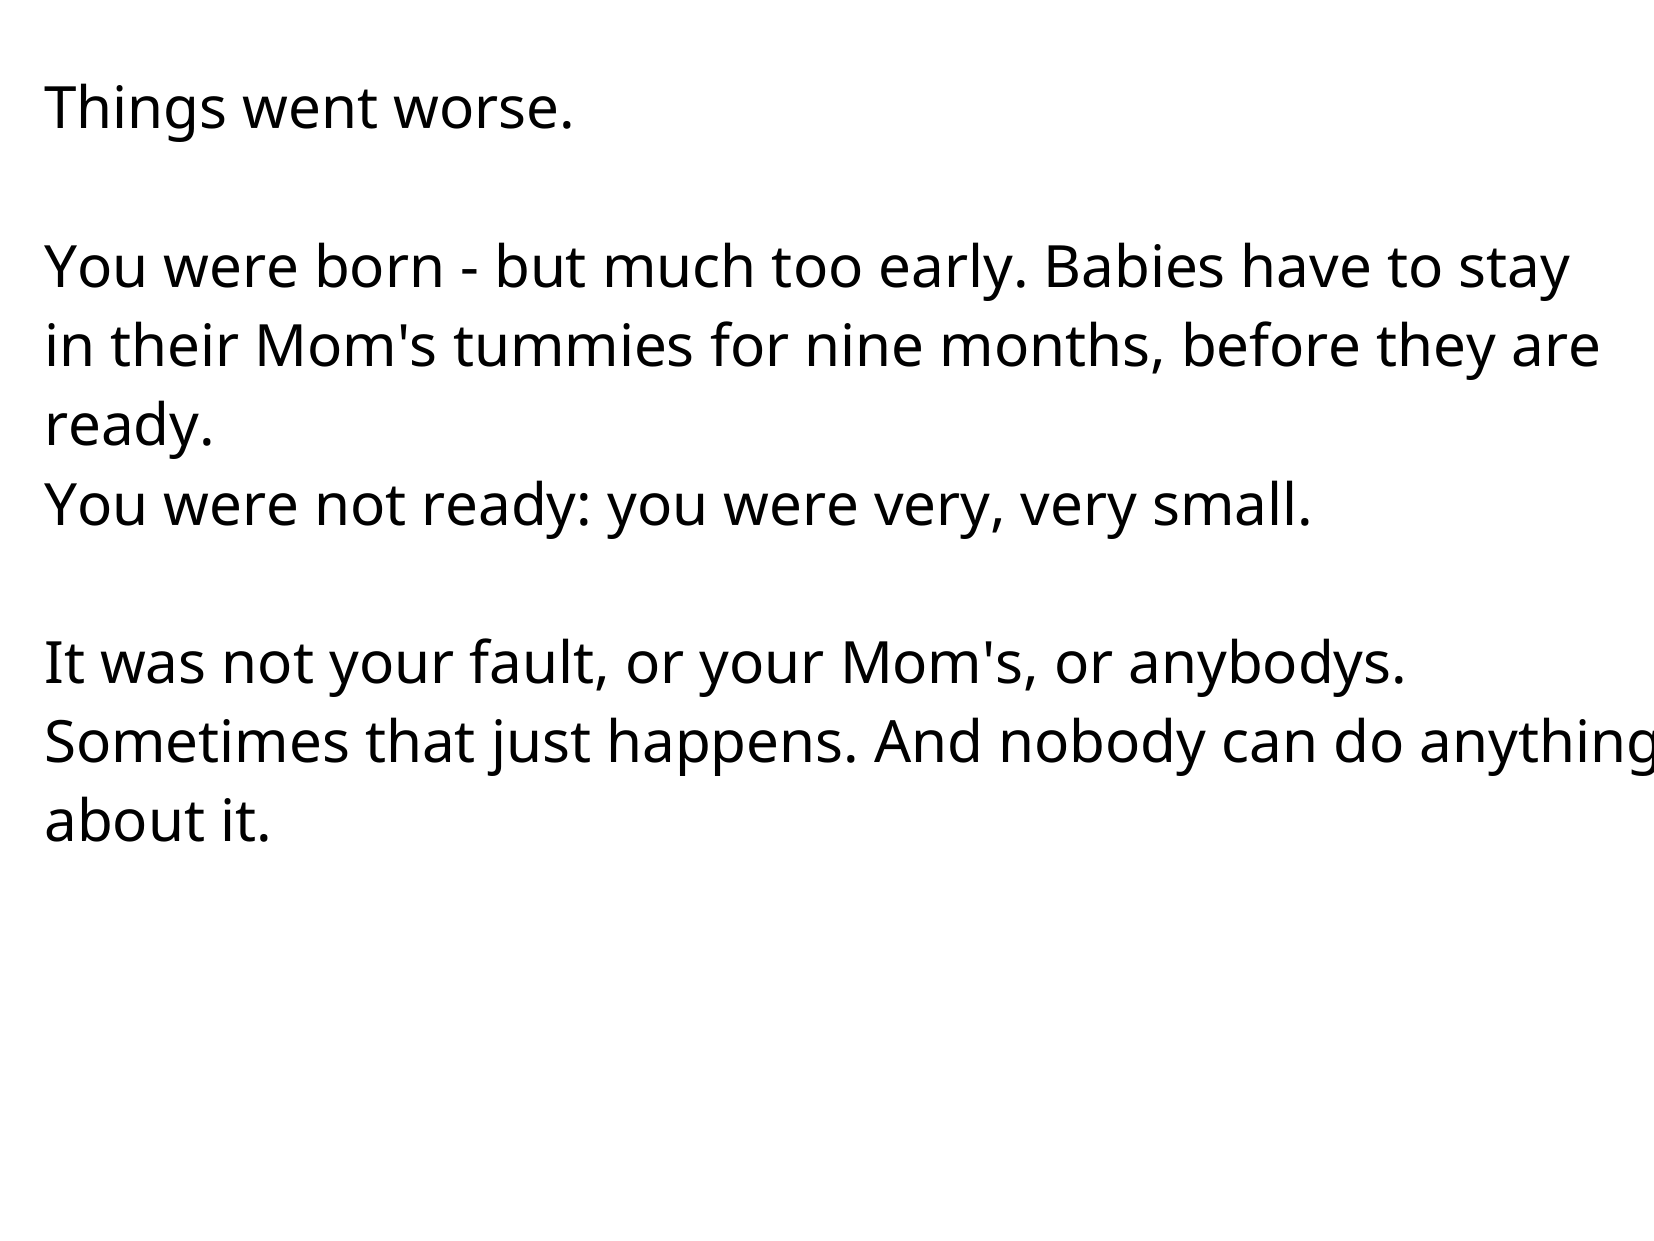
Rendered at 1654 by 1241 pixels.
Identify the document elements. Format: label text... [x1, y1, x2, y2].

text_box Things went worse. You were born - but much too early. Babies have to stay in their Mom's tummies for nine months, before they are ready. You were not ready: you were very, very small. It was not your fault, or your Mom's, or anybodys. Sometimes that just happens. And nobody can do anything about it. [29, 59, 1646, 932]
